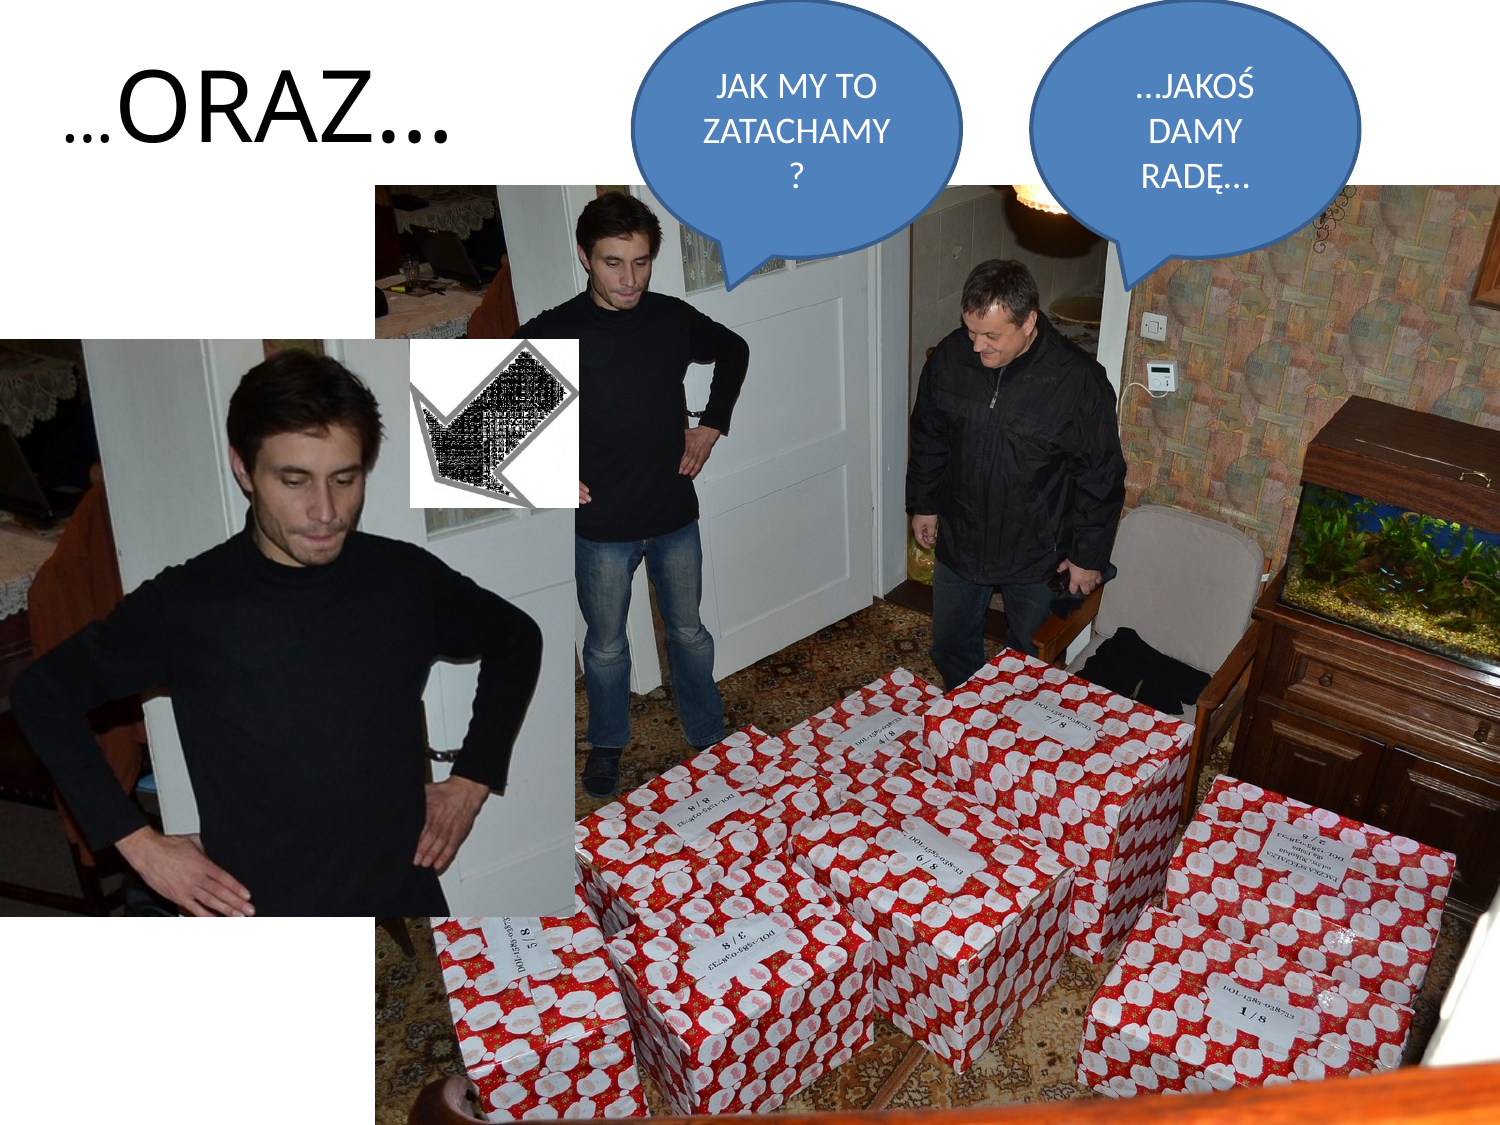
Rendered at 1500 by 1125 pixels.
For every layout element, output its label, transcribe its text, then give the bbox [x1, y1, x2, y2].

text_box …ORAZ… [46, 35, 575, 172]
text_box …JAKOŚ DAMY RADĘ… [1031, 0, 1360, 291]
text_box JAK MY TO ZATACHAMY? [632, 0, 961, 291]
picture [0, 185, 1500, 1125]
